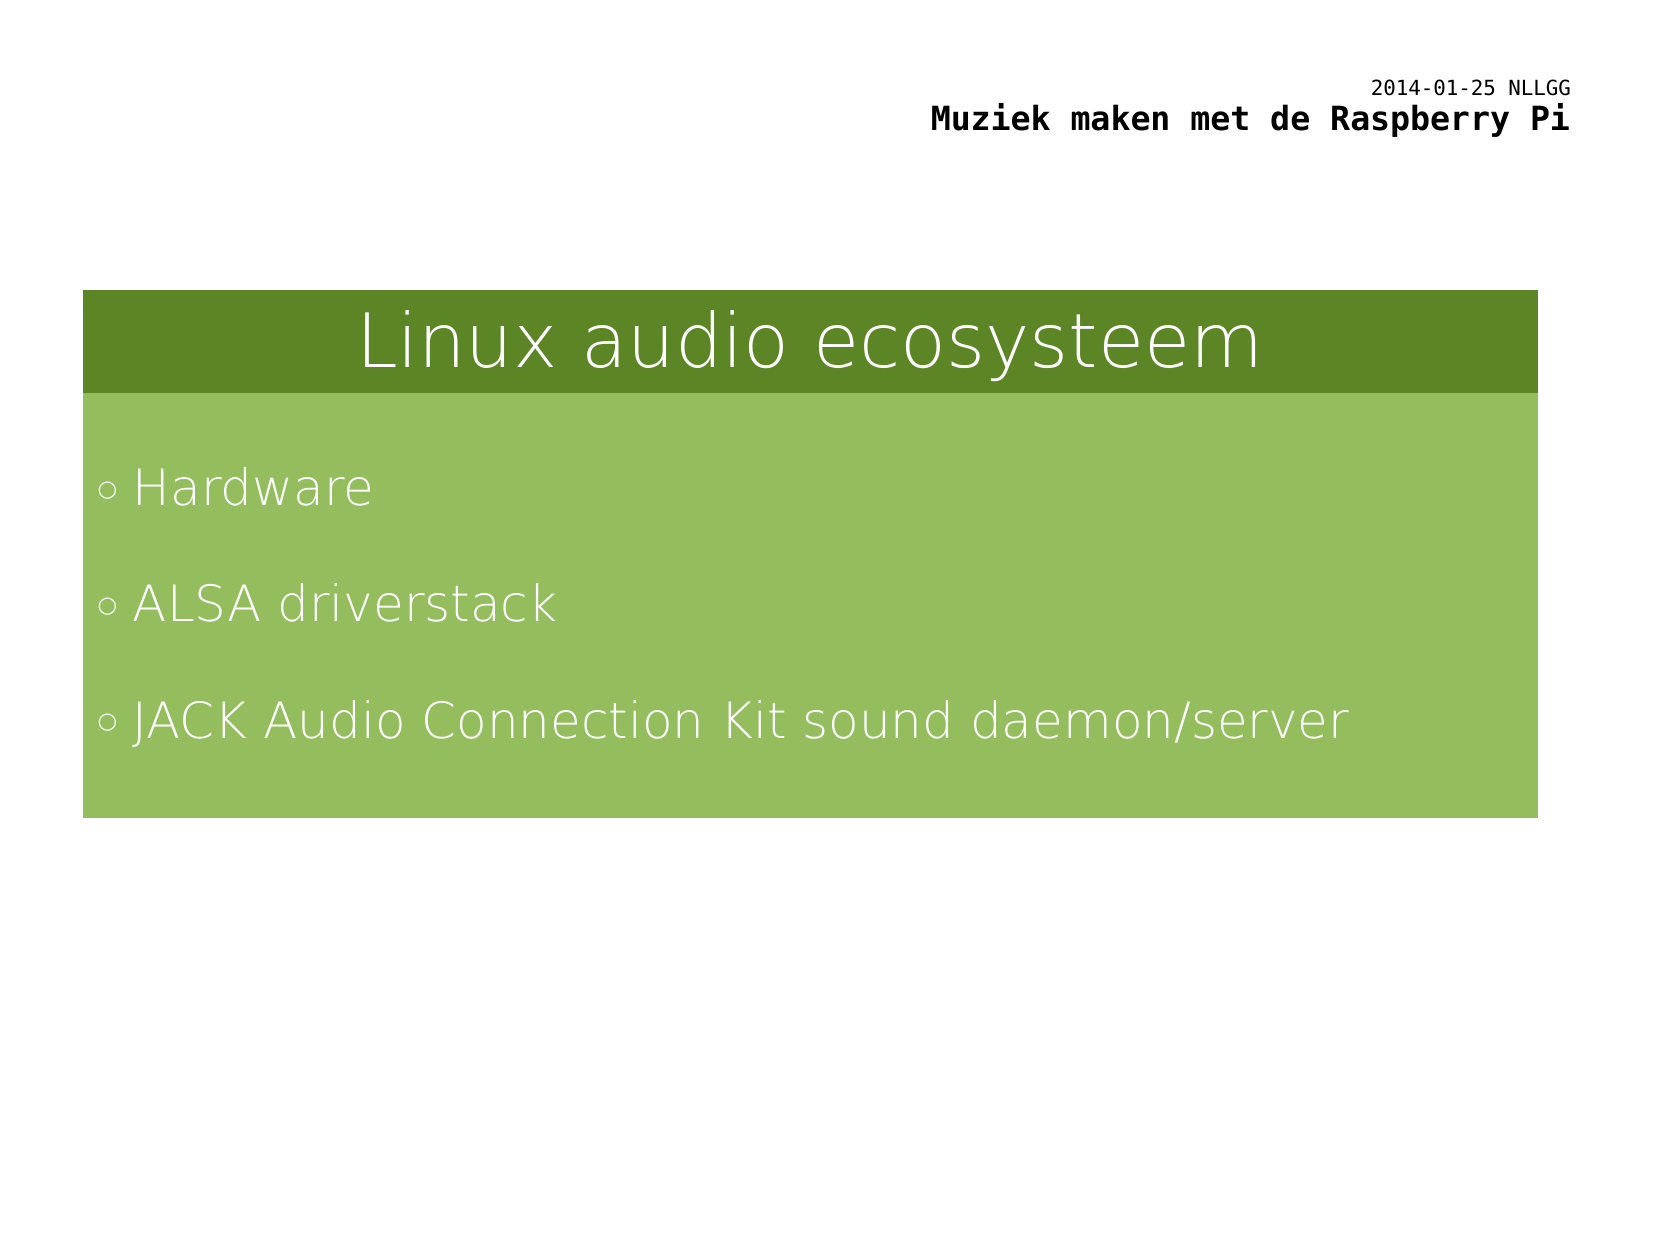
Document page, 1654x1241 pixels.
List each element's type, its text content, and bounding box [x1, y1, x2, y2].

table_header Linux audio ecosysteem [83, 290, 1538, 393]
table_cell Hardware ALSA driverstack JACK Audio Connection Kit sound daemon/server [83, 393, 1538, 818]
title 2014-01-25 NLLGG Muziek maken met de Raspberry Pi [82, 49, 1571, 166]
